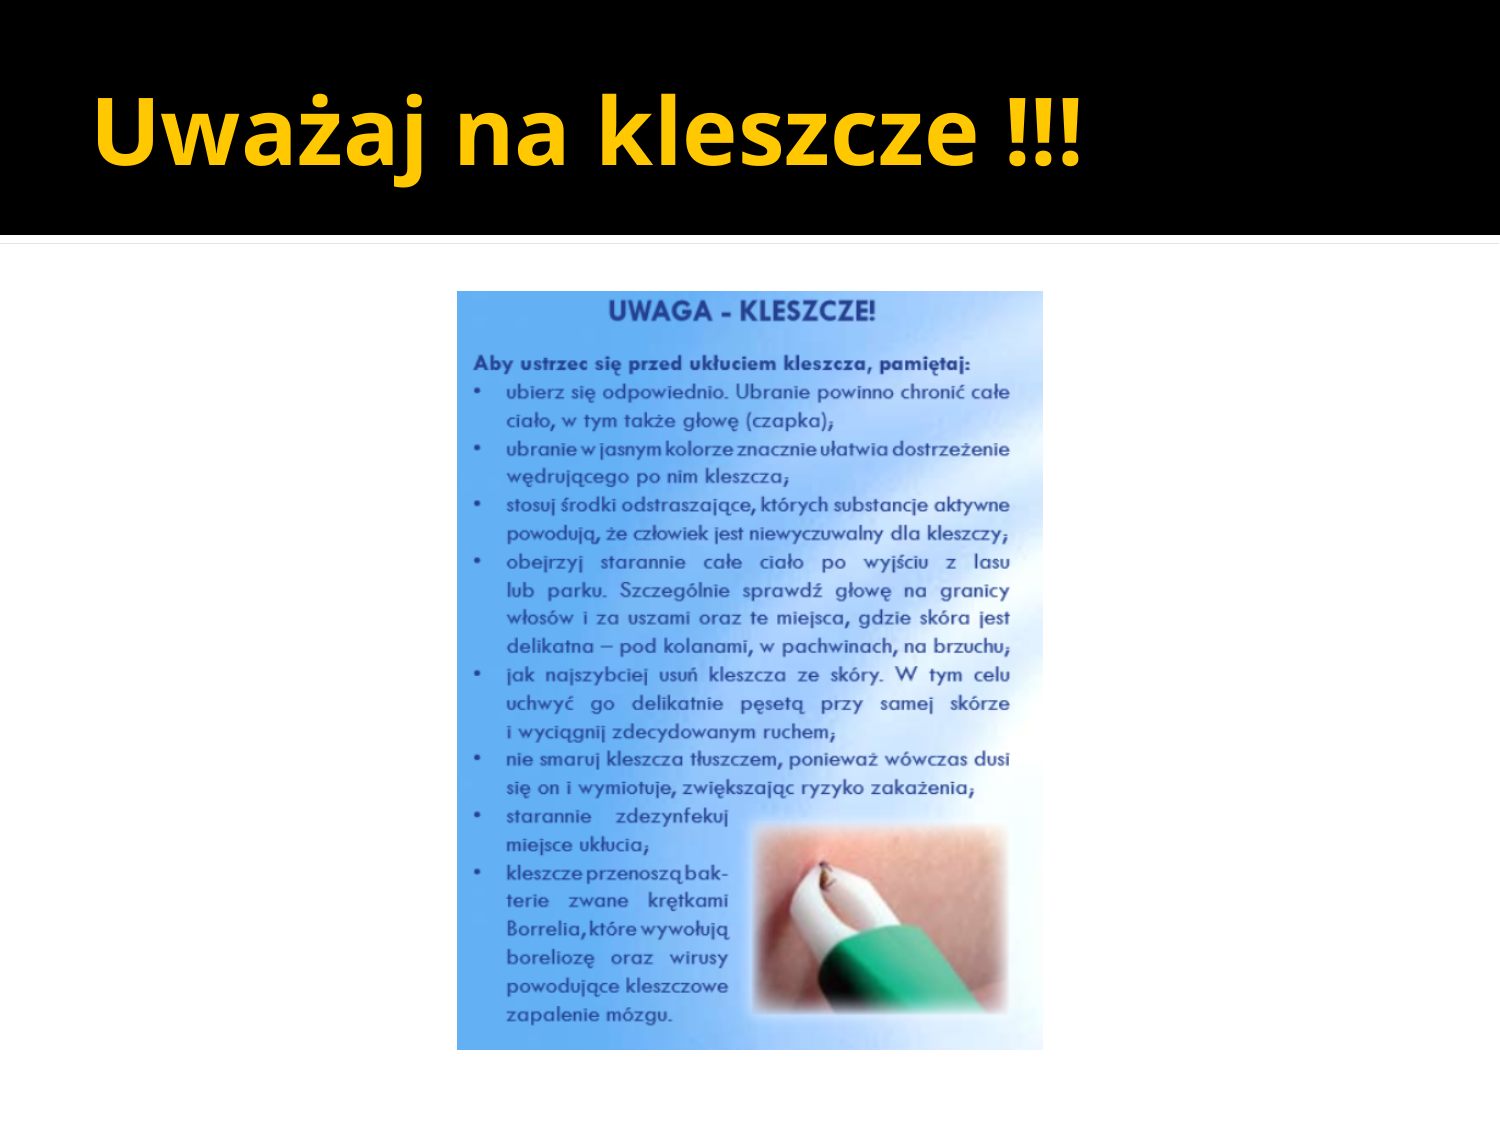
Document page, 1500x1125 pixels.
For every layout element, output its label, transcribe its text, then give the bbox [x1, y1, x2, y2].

picture [457, 291, 1043, 1051]
title Uważaj na kleszcze !!! [75, 25, 1426, 232]
